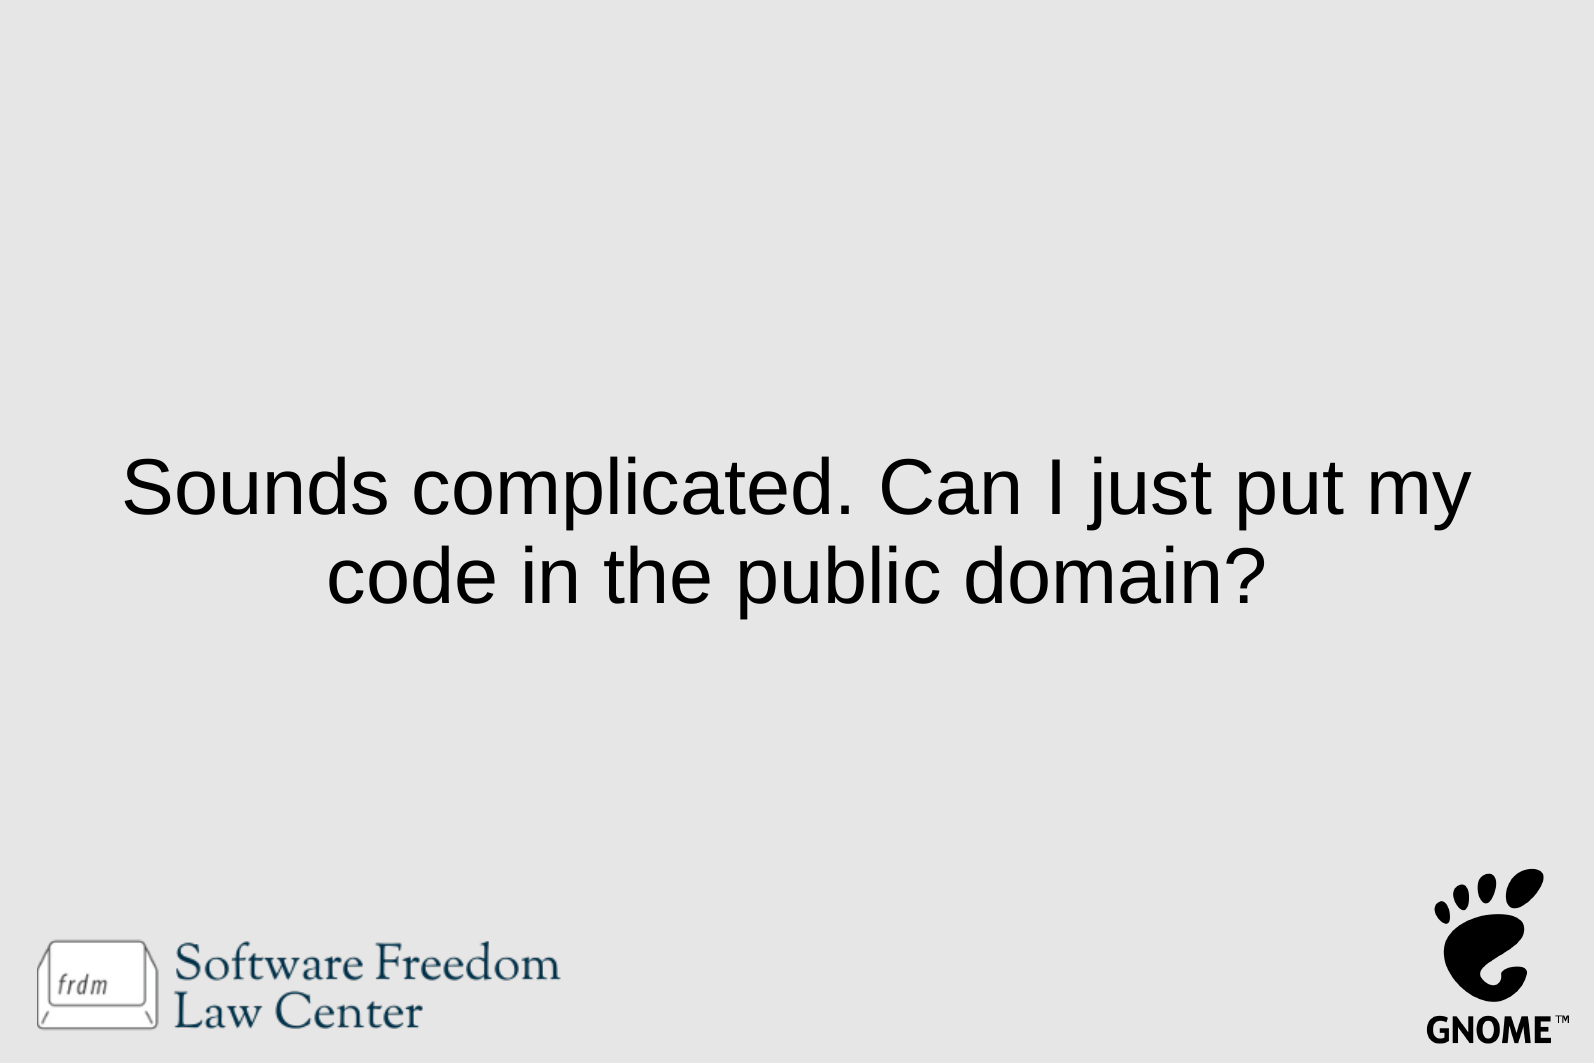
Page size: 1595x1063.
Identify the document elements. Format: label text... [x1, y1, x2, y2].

picture [1420, 862, 1576, 1050]
picture [37, 937, 585, 1035]
title Sounds complicated. Can I just put my code in the public domain? [79, 432, 1515, 631]
